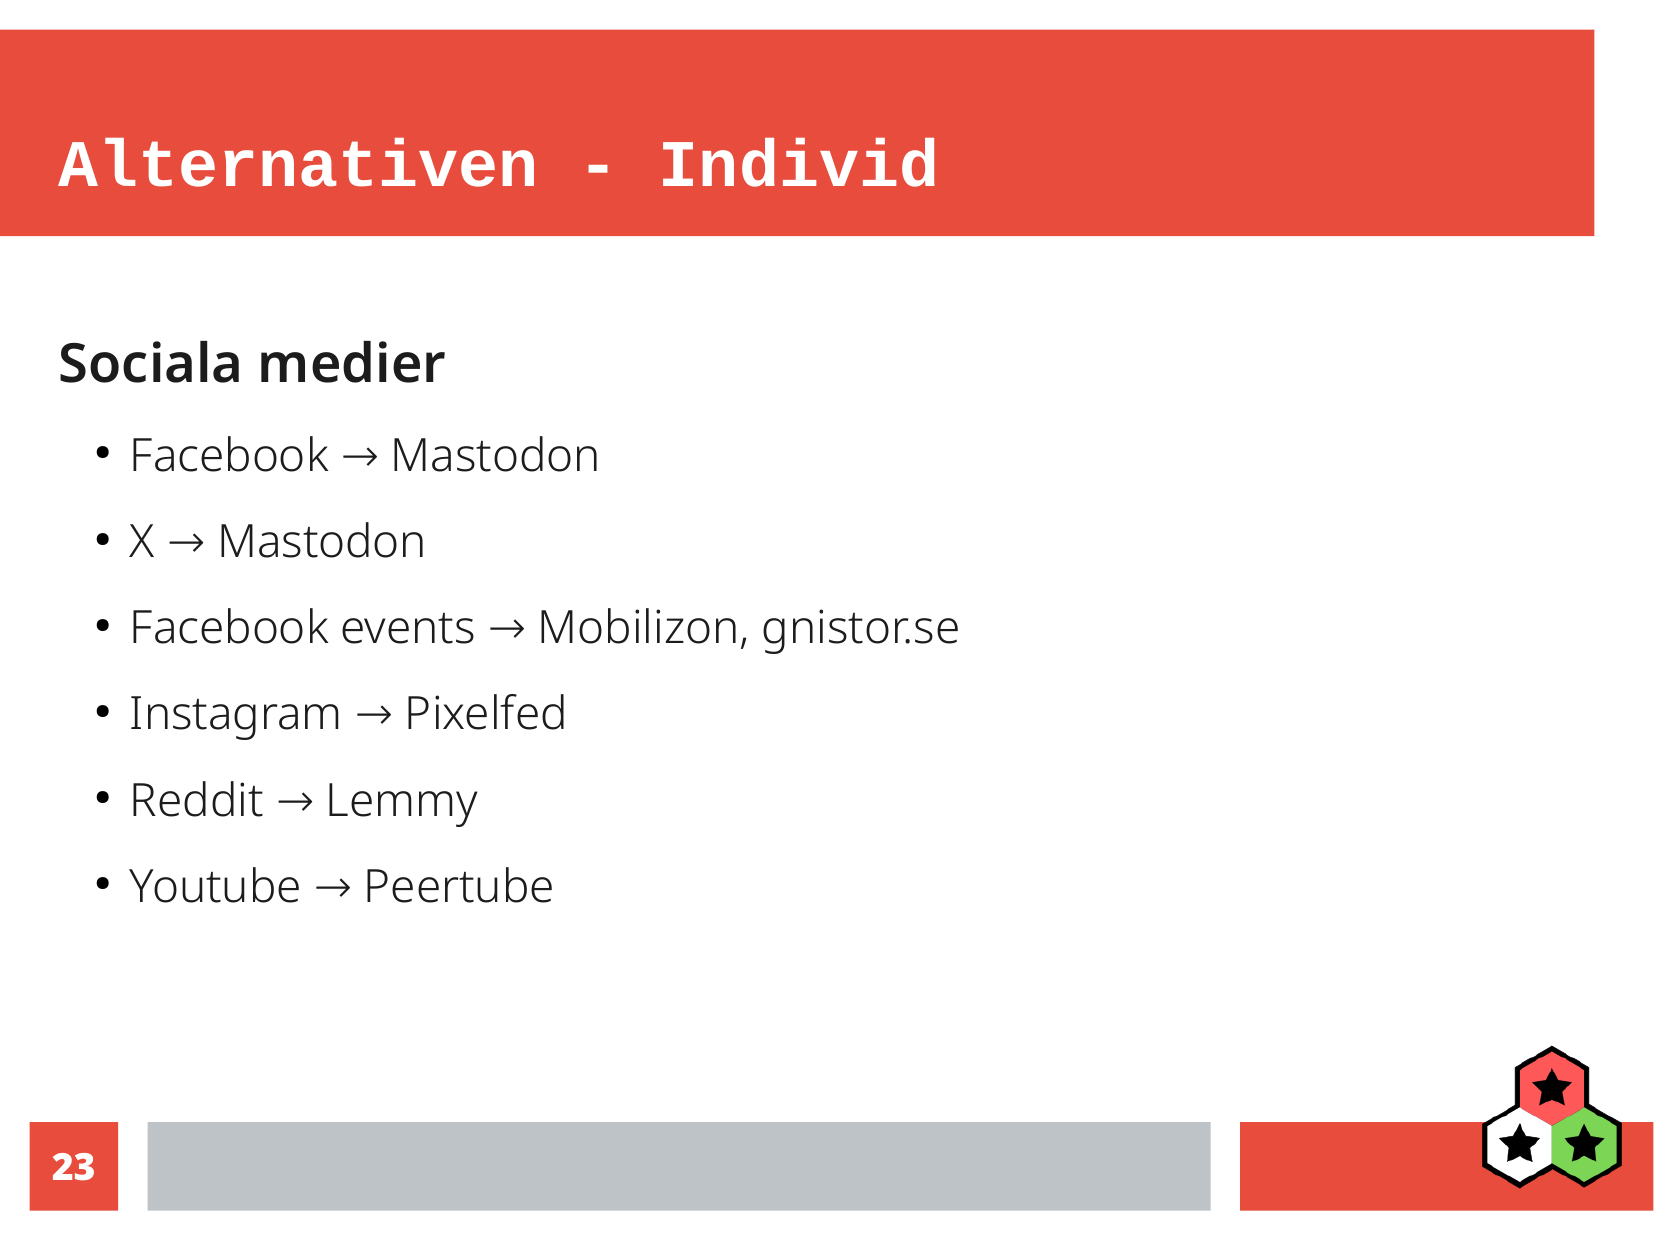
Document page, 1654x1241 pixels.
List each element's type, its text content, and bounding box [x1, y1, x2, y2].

list Sociala medier Facebook → Mastodon X → Mastodon Facebook events → Mobilizon, gnistor.se Instagram → Pixelfed Reddit → Lemmy Youtube → Peertube [59, 324, 1565, 1093]
title Alternativen - Individ [59, 59, 1595, 207]
picture [1463, 1028, 1640, 1205]
